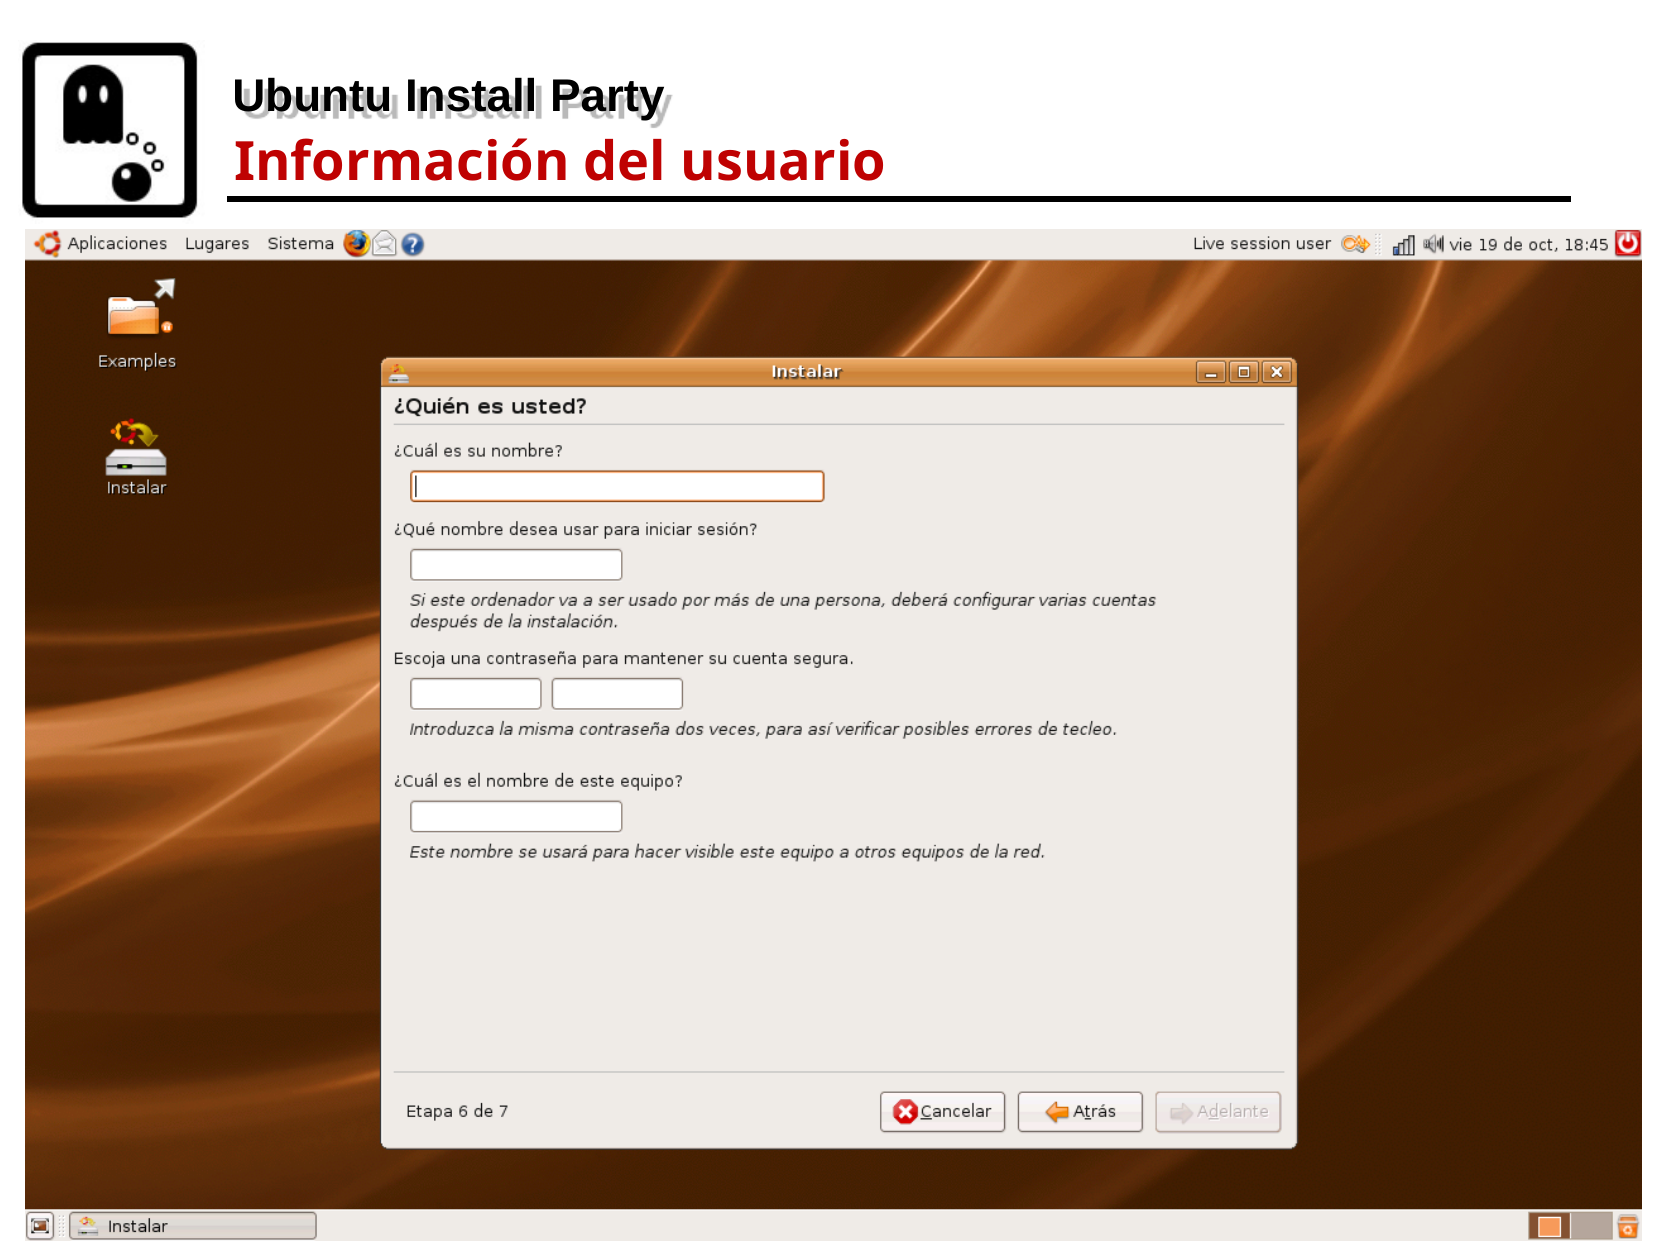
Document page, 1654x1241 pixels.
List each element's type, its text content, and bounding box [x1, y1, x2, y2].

title Información del usuario [234, 120, 1529, 199]
picture [25, 229, 1642, 1241]
picture [18, 40, 205, 224]
